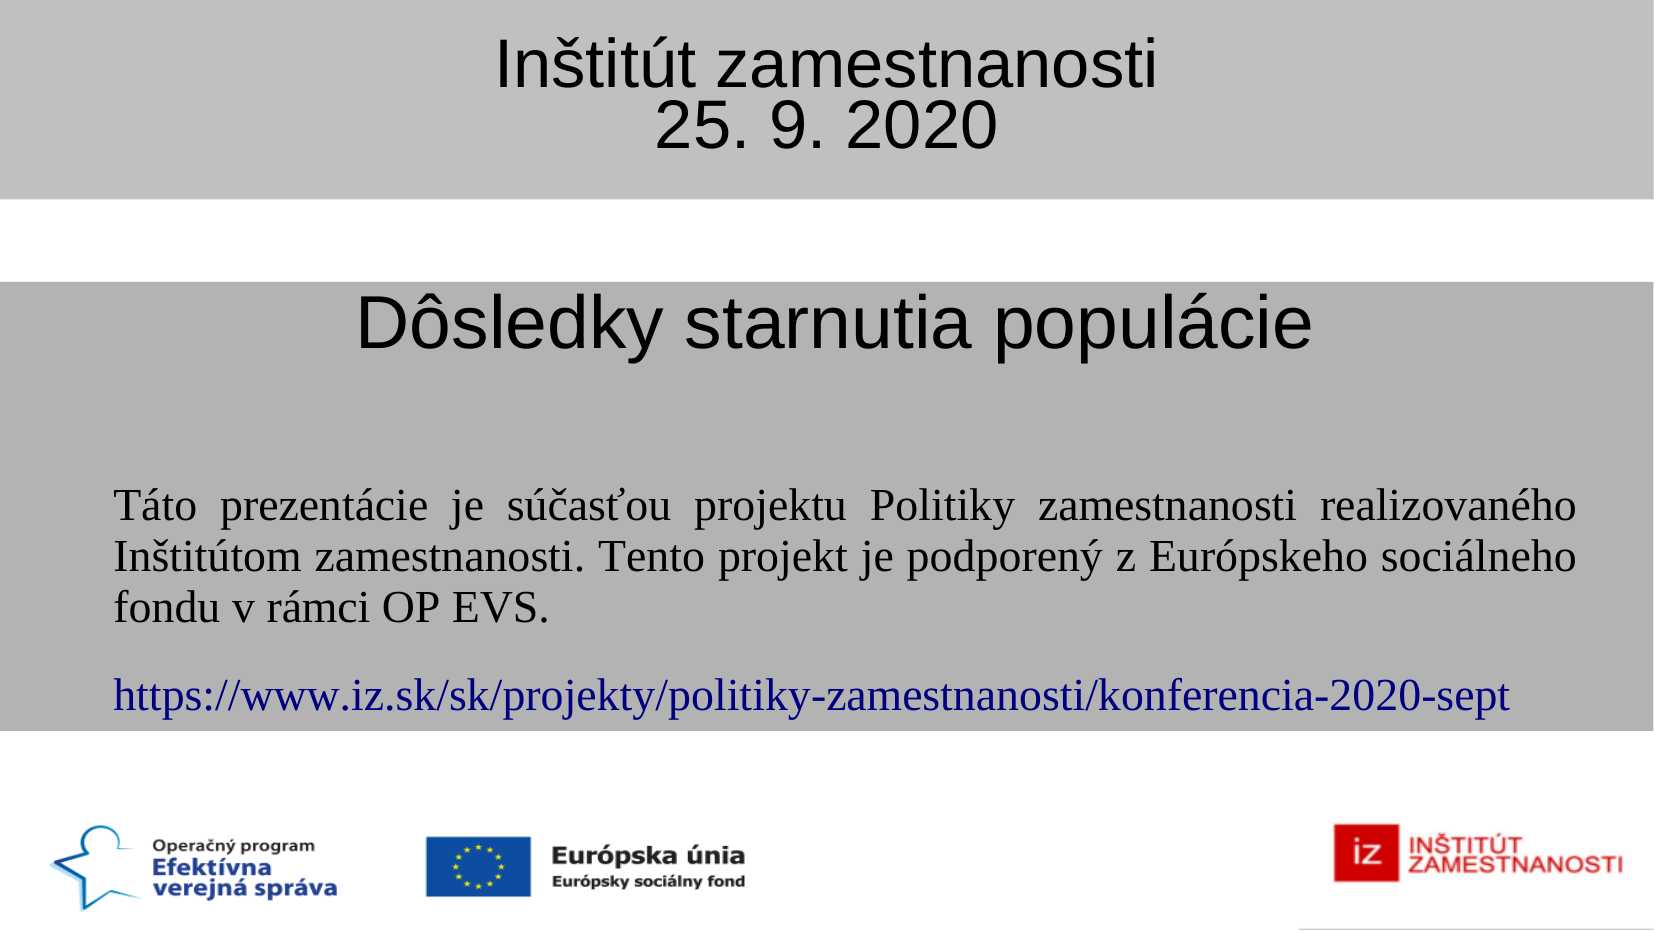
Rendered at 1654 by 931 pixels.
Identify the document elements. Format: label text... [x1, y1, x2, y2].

picture [1299, 775, 1654, 931]
picture [29, 797, 768, 931]
text_box [0, 281, 1654, 731]
list Dôsledky starnutia populácie [59, 295, 1595, 475]
text_box Táto prezentácie je súčasťou projektu Politiky zamestnanosti realizovaného Inštitútom zamestnanosti. Tento projekt je podporený z Európskeho sociálneho fondu v rámci OP EVS. https://www.iz.sk/sk/projekty/politiky-zamestnanosti/konferencia-2020-sept [98, 472, 1625, 728]
title Inštitút zamestnanosti 25. 9. 2020 [88, 22, 1565, 178]
